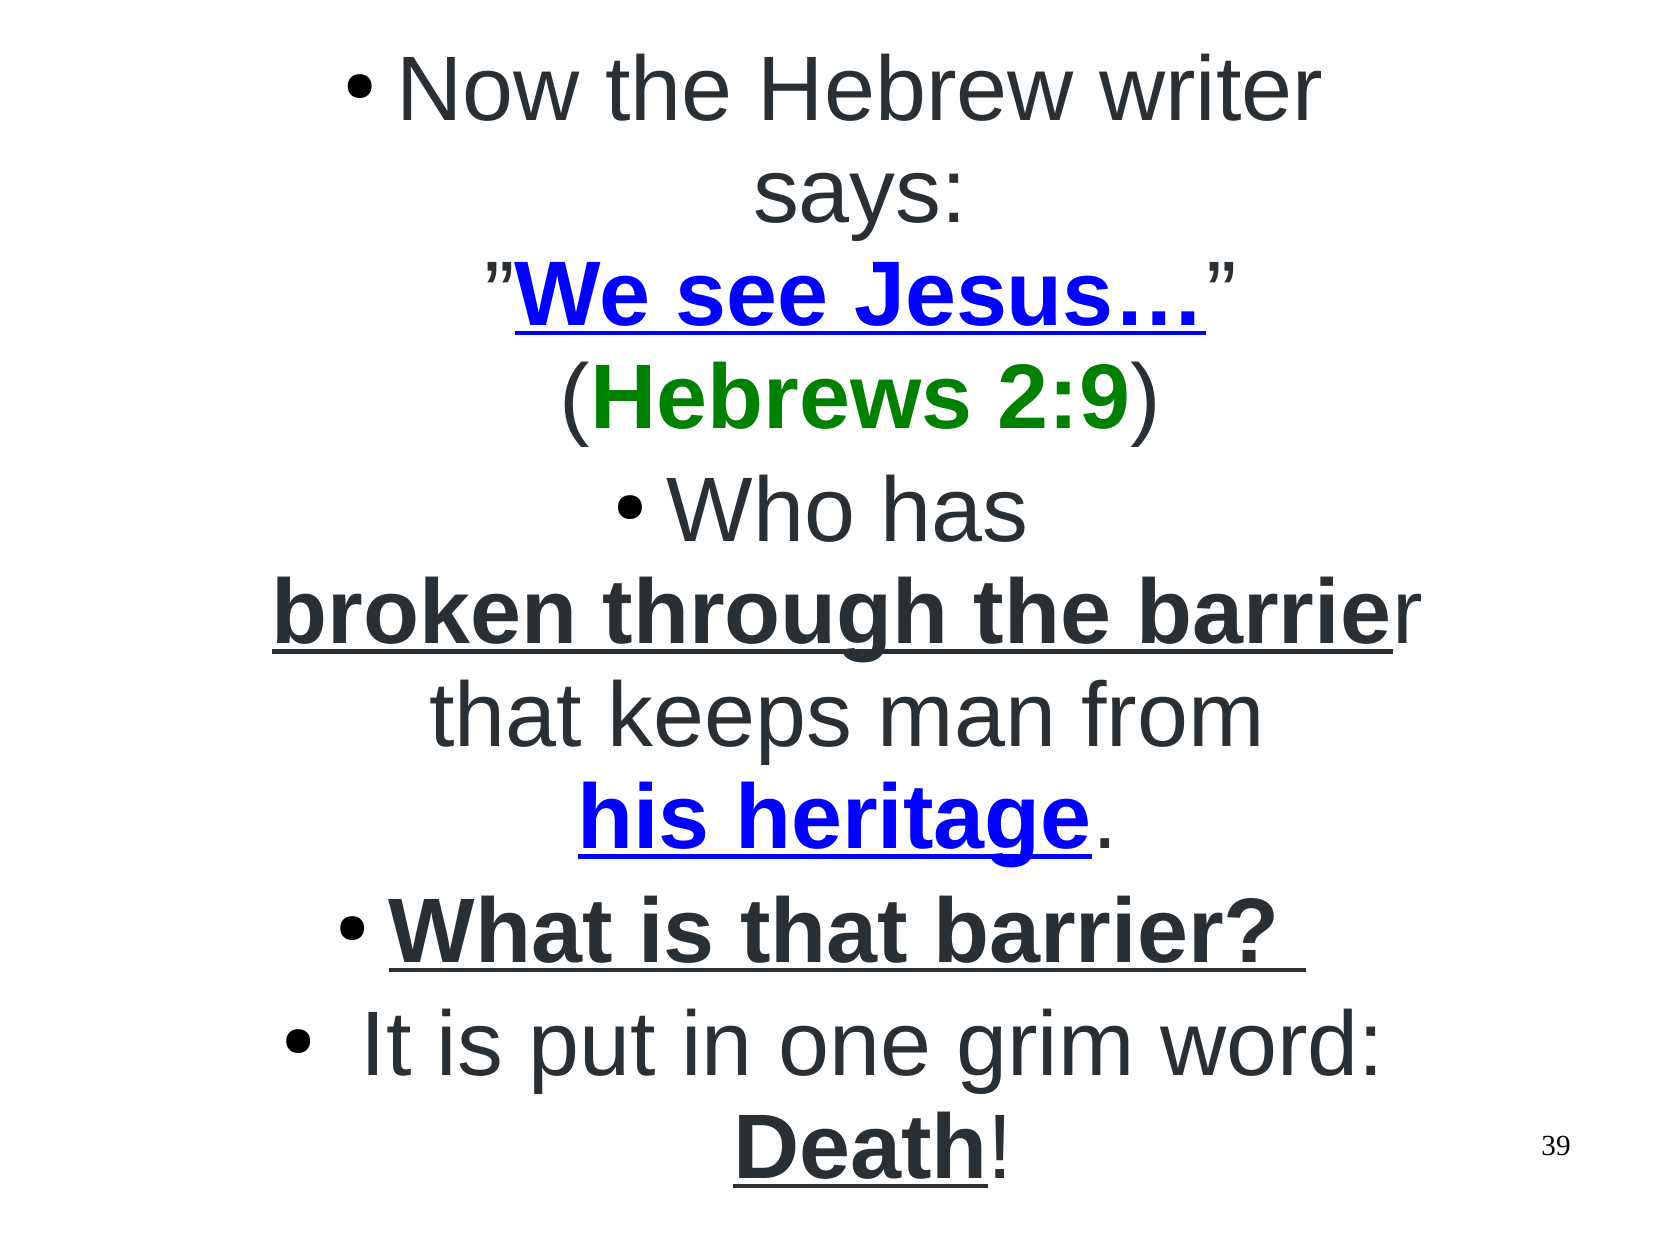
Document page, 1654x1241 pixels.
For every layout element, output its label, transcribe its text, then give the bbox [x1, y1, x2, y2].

list Now the Hebrew writer says: ”We see Jesus…” (Hebrews 2:9) Who has broken through the barrier that keeps man from his heritage. What is that barrier? It is put in one grim word: Death! [37, 37, 1613, 1238]
